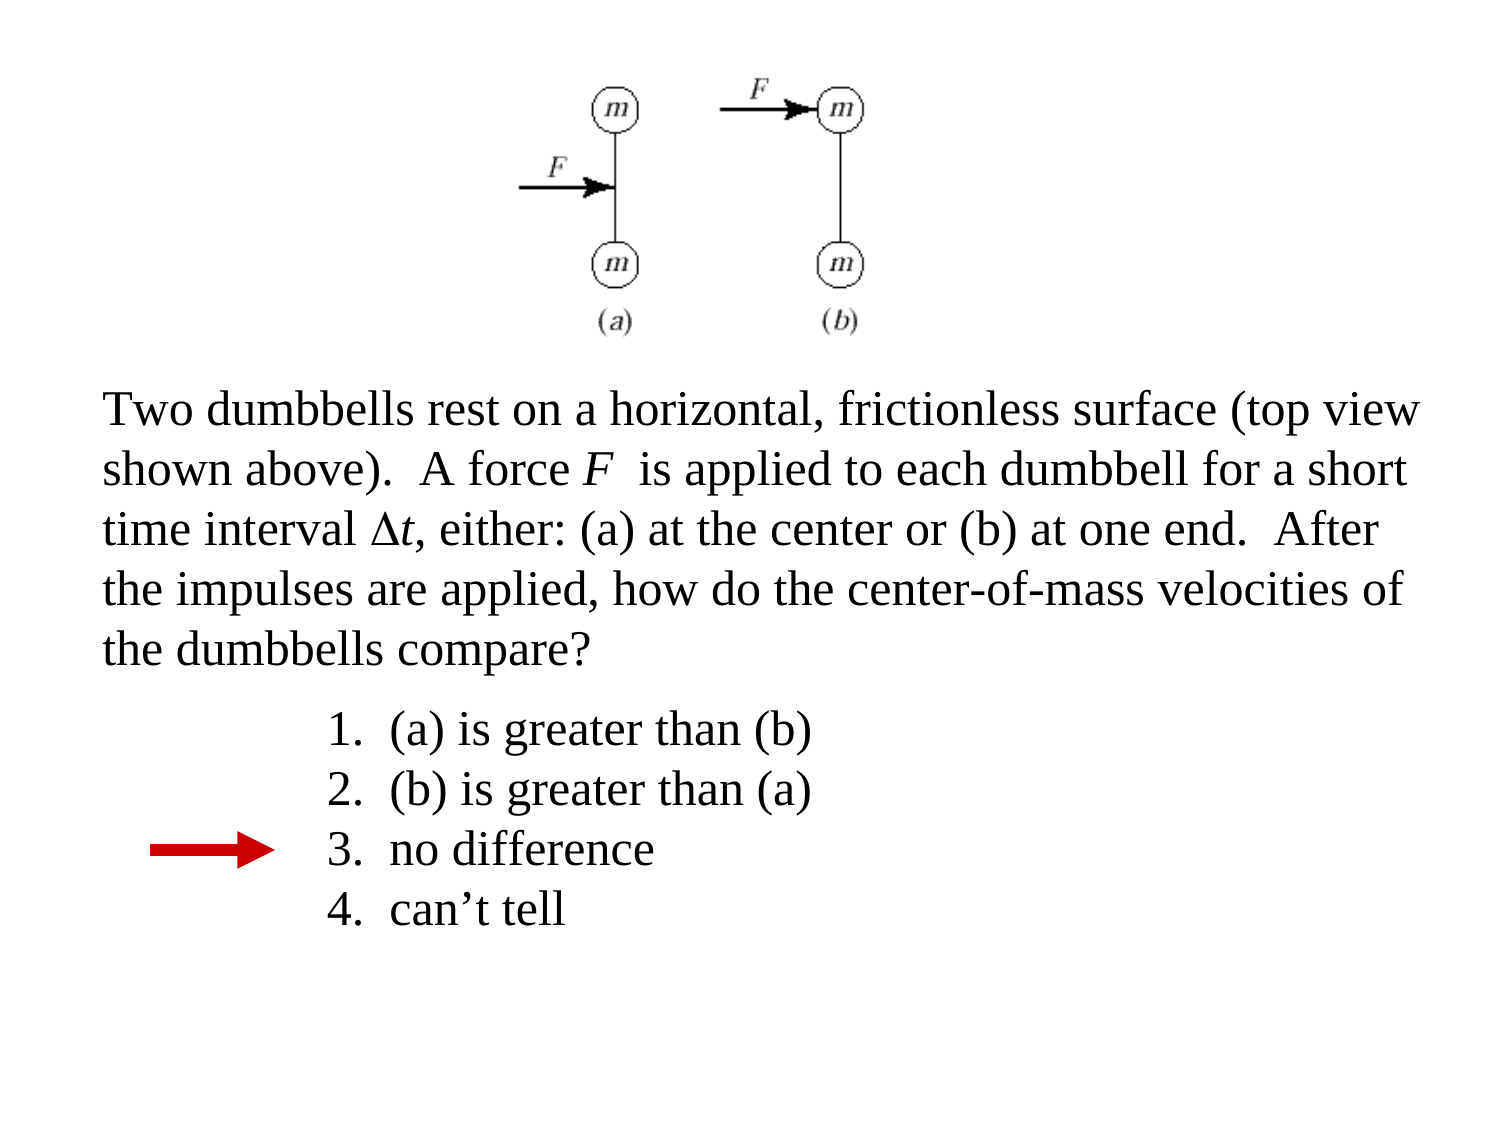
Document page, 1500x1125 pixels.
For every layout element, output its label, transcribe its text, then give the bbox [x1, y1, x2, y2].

text_box Two dumbbells rest on a horizontal, frictionless surface (top view shown above). A force F is applied to each dumbbell for a short time interval Δt, either: (a) at the center or (b) at one end. After the impulses are applied, how do the center-of-mass velocities of the dumbbells compare? [87, 367, 1450, 684]
picture [450, 49, 963, 379]
text_box 1. (a) is greater than (b) 2. (b) is greater than (a) 3. no difference 4. can’t tell [162, 687, 828, 943]
